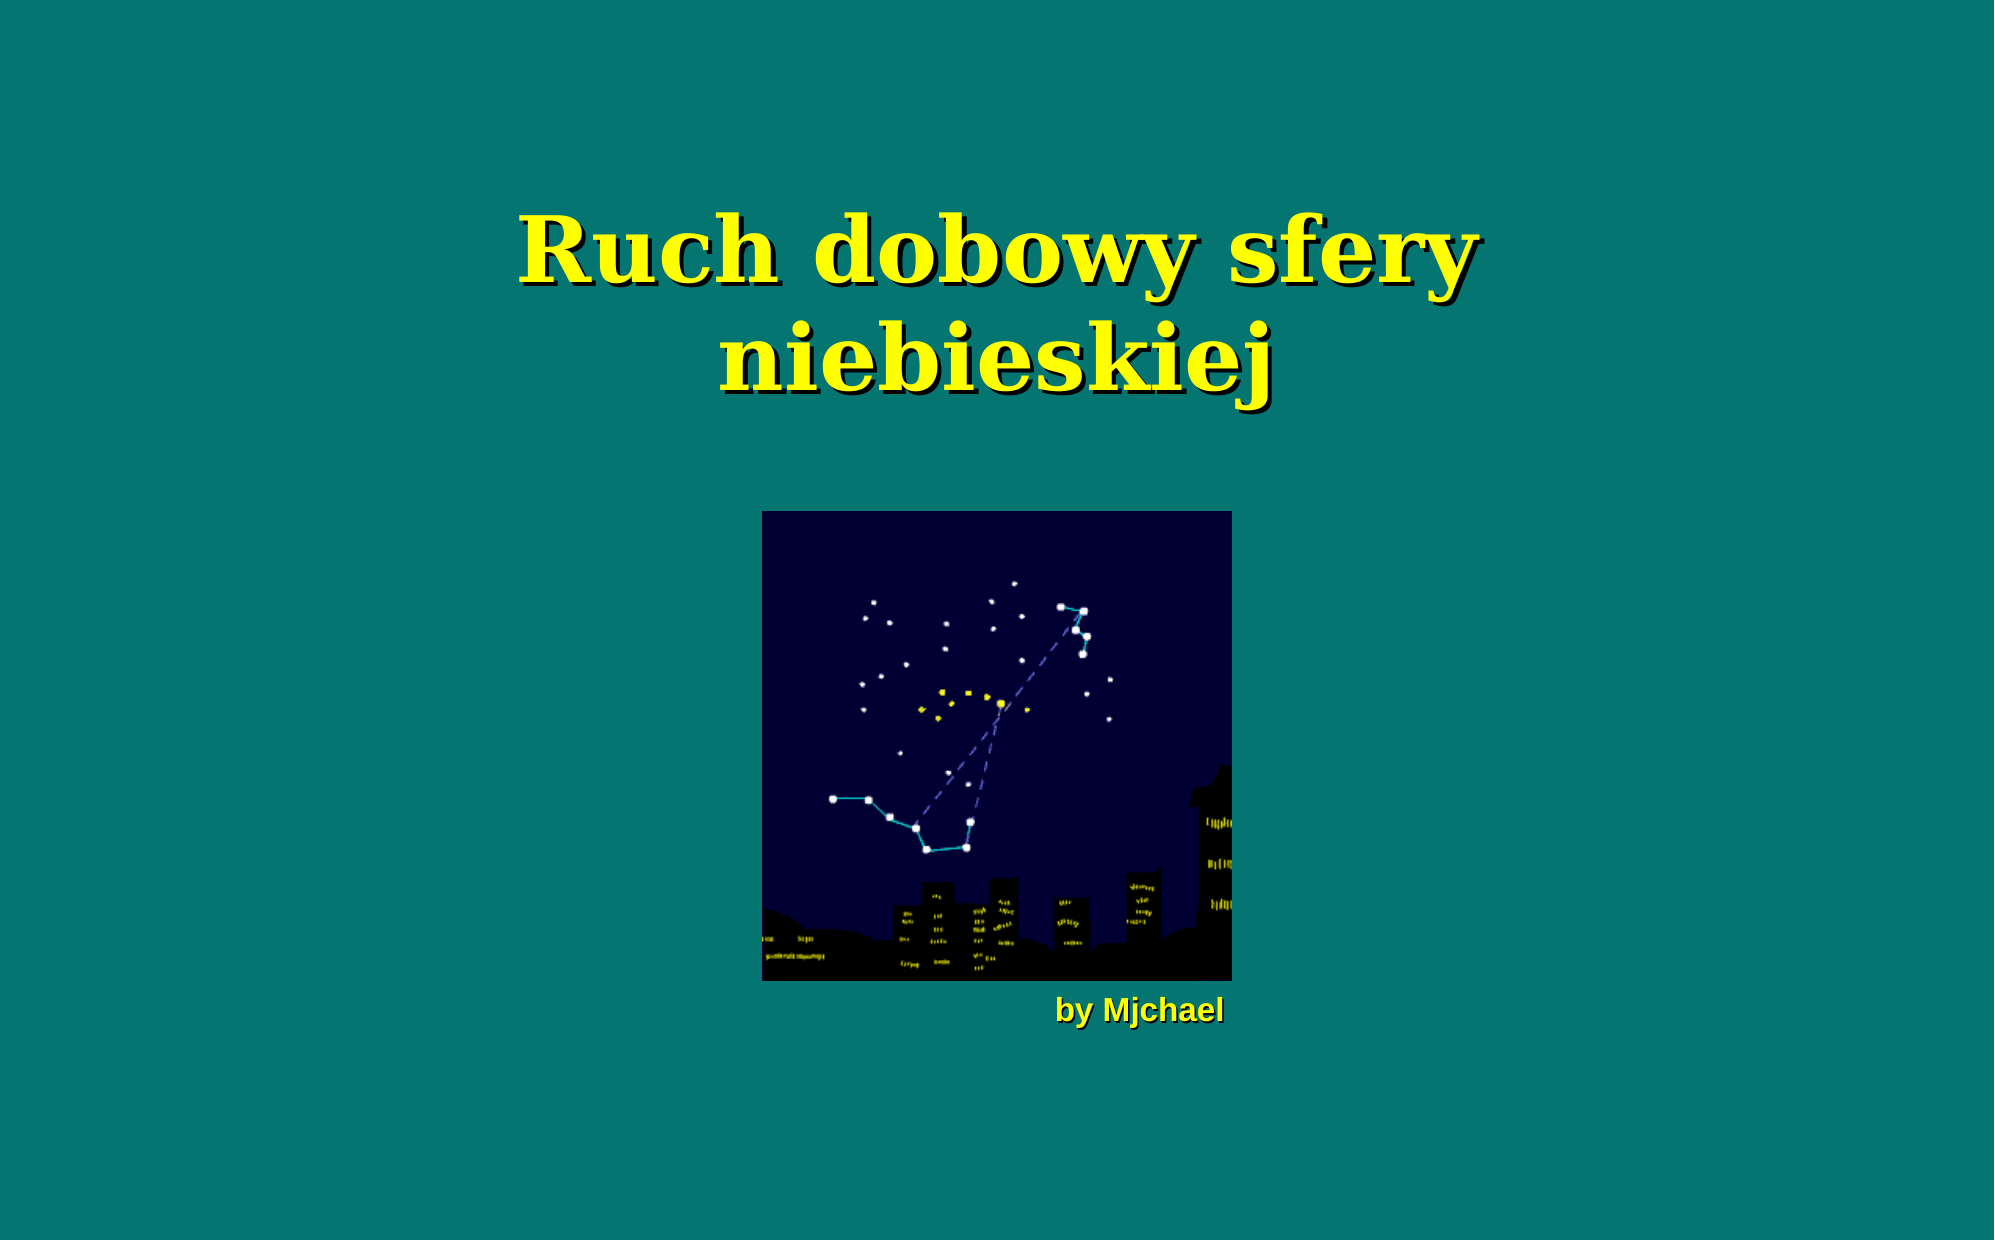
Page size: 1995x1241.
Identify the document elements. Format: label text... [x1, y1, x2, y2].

title Ruch dobowy sfery niebieskiej [253, 195, 1742, 412]
picture [762, 511, 1232, 981]
text_box by Mjchael [1039, 984, 1240, 1037]
